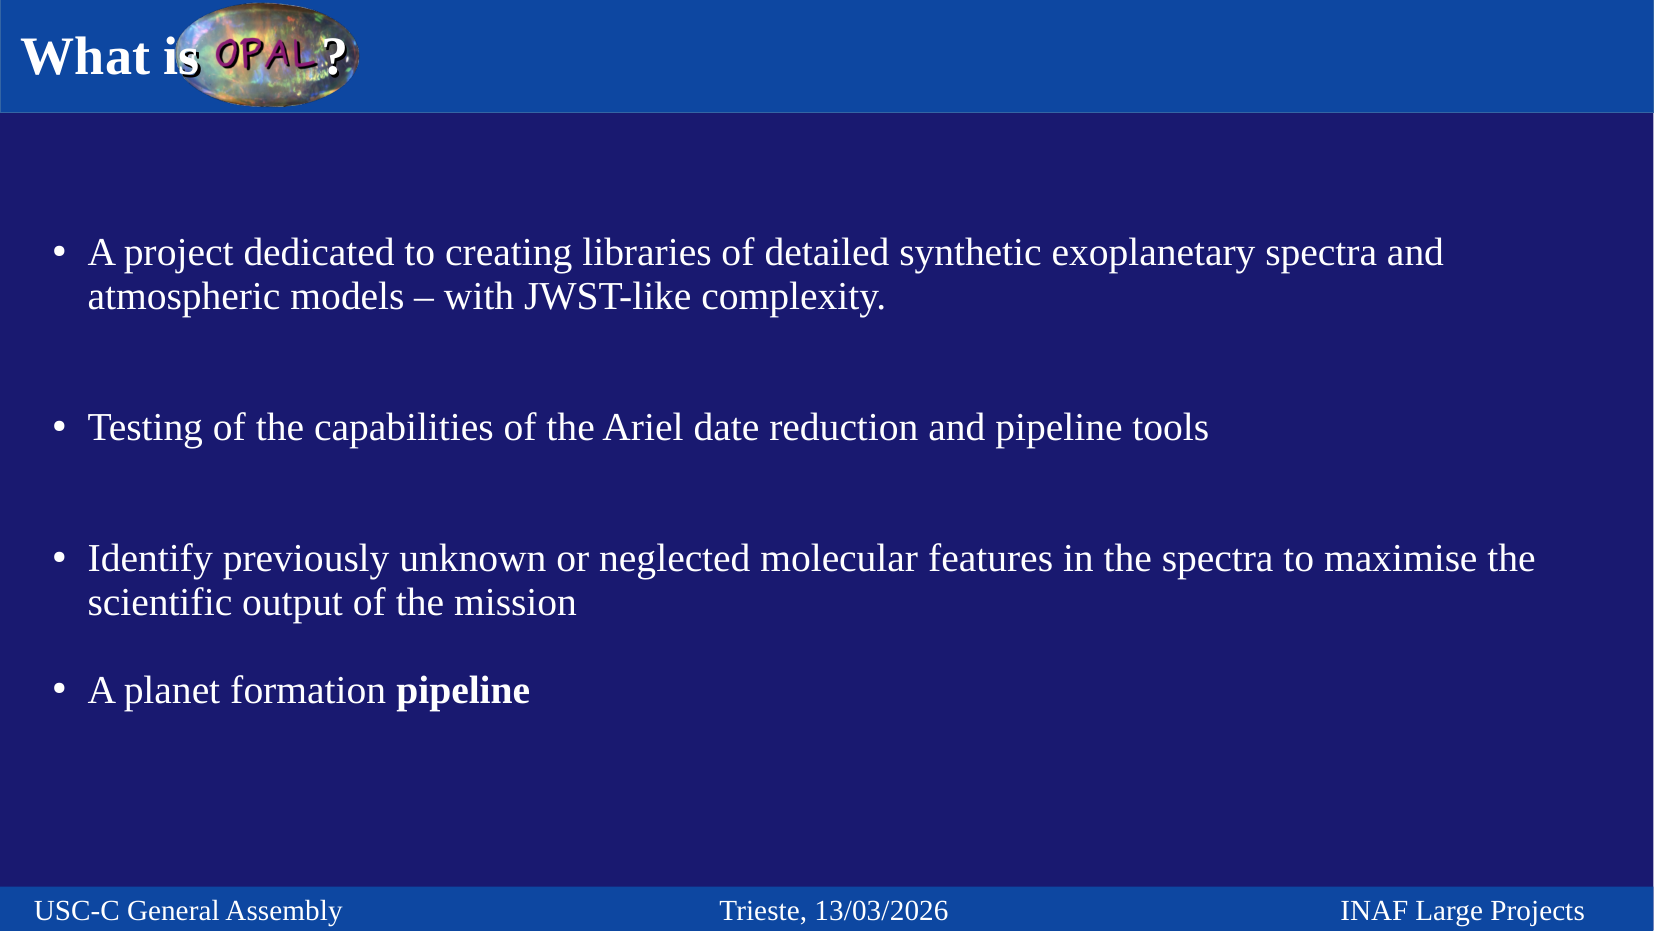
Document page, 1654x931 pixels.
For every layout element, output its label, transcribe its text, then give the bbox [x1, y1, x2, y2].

text_box USC-C General Assembly Trieste, 13/03/2026 INAF Large Projects [0, 888, 1654, 931]
text_box [719, 0, 1654, 113]
text_box A project dedicated to creating libraries of detailed synthetic exoplanetary spectra and atmospheric models – with JWST-like complexity. Testing of the capabilities of the Ariel date reduction and pipeline tools Identify previously unknown or neglected molecular features in the spectra to maximise the scientific output of the mission A planet formation pipeline [37, 222, 1613, 752]
text_box What is ? [5, 0, 719, 113]
text_box [0, 0, 5, 113]
